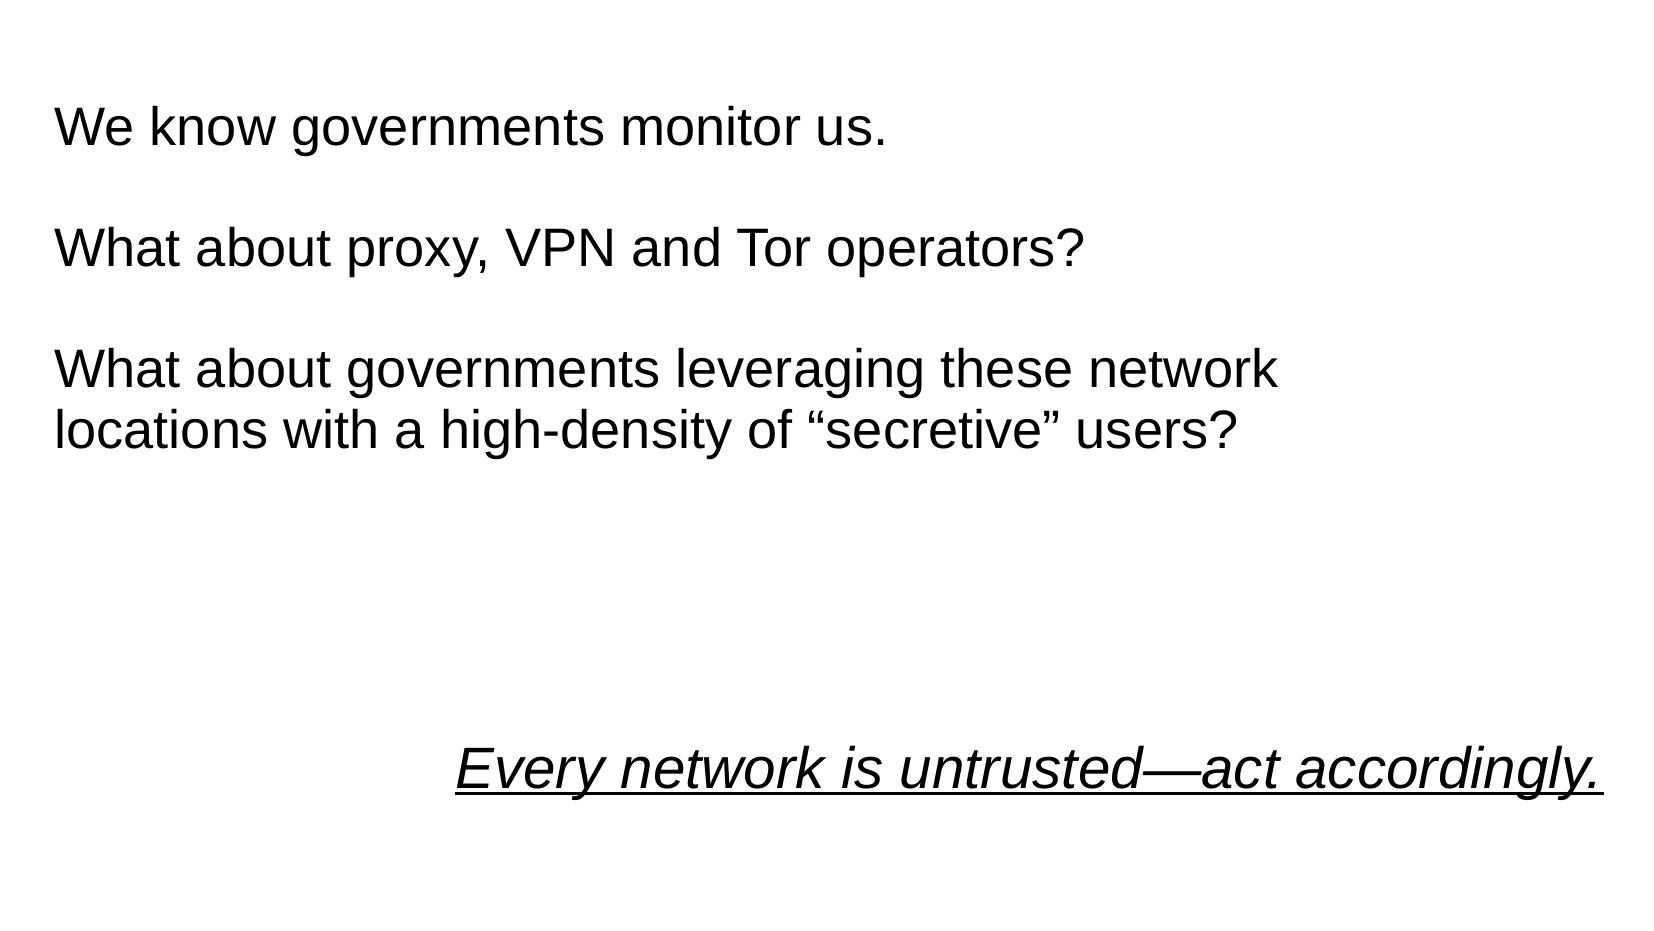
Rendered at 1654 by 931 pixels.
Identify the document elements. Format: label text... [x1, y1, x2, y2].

title Every network is untrusted—act accordingly. [313, 673, 1604, 864]
title We know governments monitor us. What about proxy, VPN and Tor operators? What about governments leveraging these network locations with a high-density of “secretive” users? [54, 66, 1345, 491]
